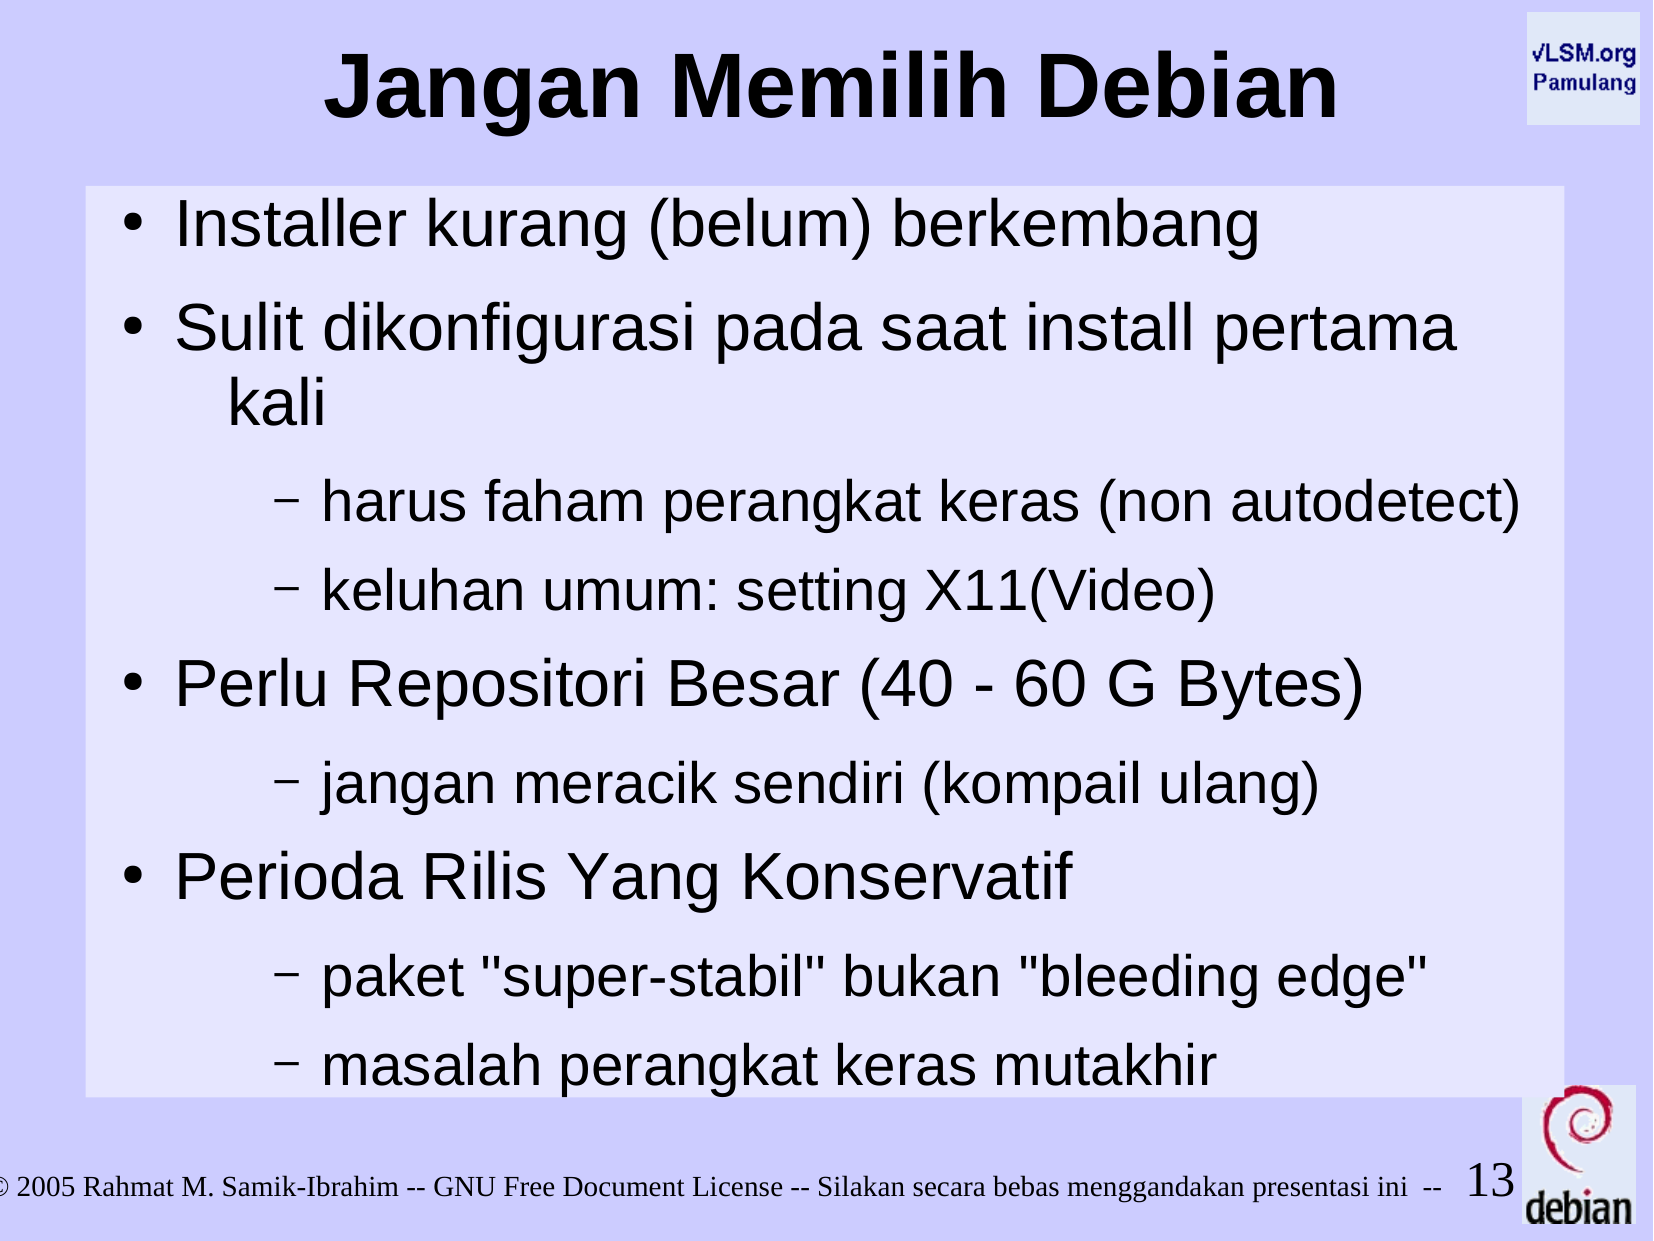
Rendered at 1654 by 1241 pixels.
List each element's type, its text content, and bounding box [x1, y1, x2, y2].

list Installer kurang (belum) berkembang Sulit dikonfigurasi pada saat install pertama kali harus faham perangkat keras (non autodetect) keluhan umum: setting X11(Video) Perlu Repositori Besar (40 - 60 G Bytes) jangan meracik sendiri (kompail ulang) Perioda Rilis Yang Konservatif paket ''super-stabil'' bukan ''bleeding edge'' masalah perangkat keras mutakhir [85, 185, 1565, 1098]
title Jangan Memilih Debian [40, 31, 1625, 142]
picture [1522, 1085, 1636, 1224]
picture [1527, 12, 1640, 125]
